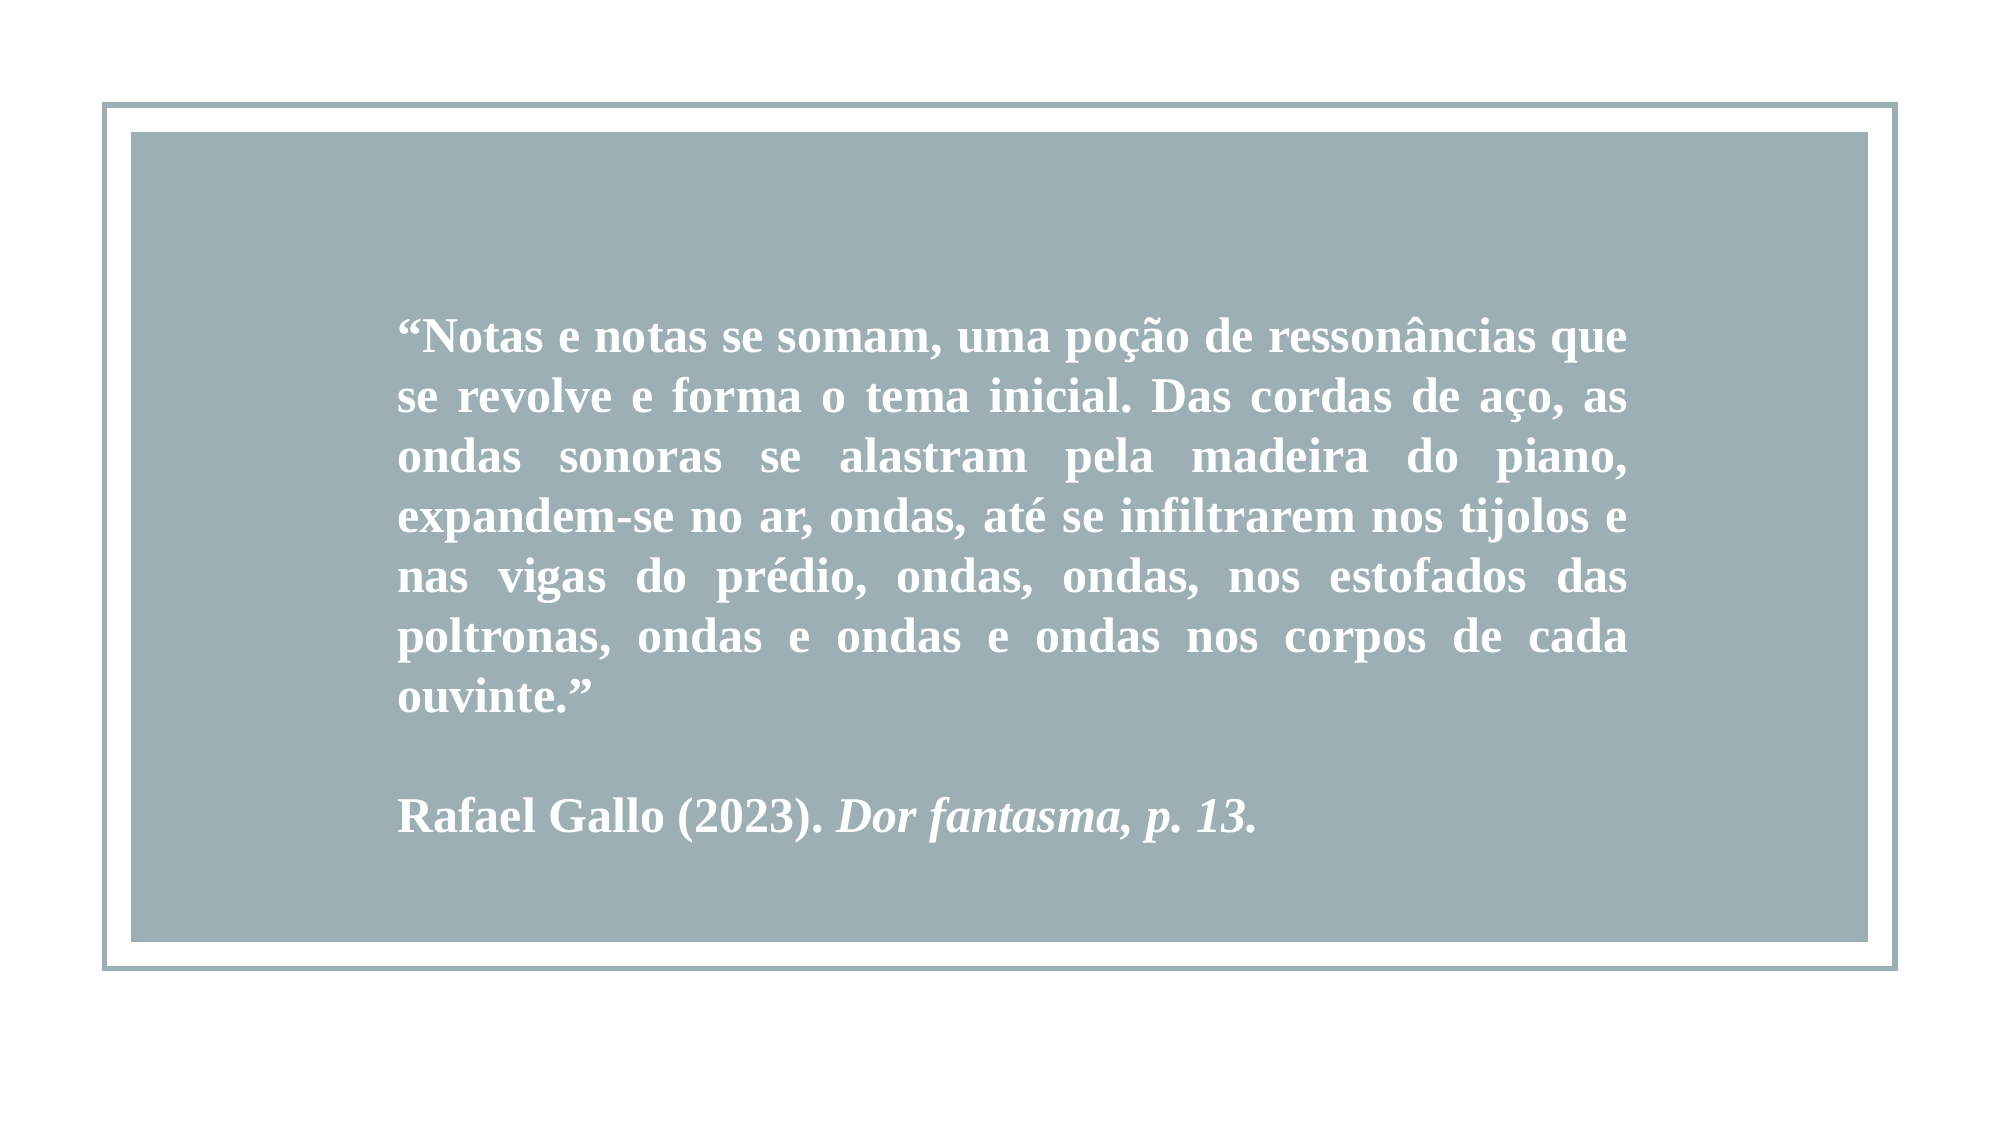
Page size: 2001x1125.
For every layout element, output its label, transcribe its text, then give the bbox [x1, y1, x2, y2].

text_box [131, 132, 1868, 942]
text_box “Notas e notas se somam, uma poção de ressonâncias que se revolve e forma o tema inicial. Das cordas de aço, as ondas sonoras se alastram pela madeira do piano, expandem-se no ar, ondas, até se infiltrarem nos tijolos e nas vigas do prédio, ondas, ondas, nos estofados das poltronas, ondas e ondas e ondas nos corpos de cada ouvinte.” Rafael Gallo (2023). Dor fantasma, p. 13. [382, 235, 1665, 851]
